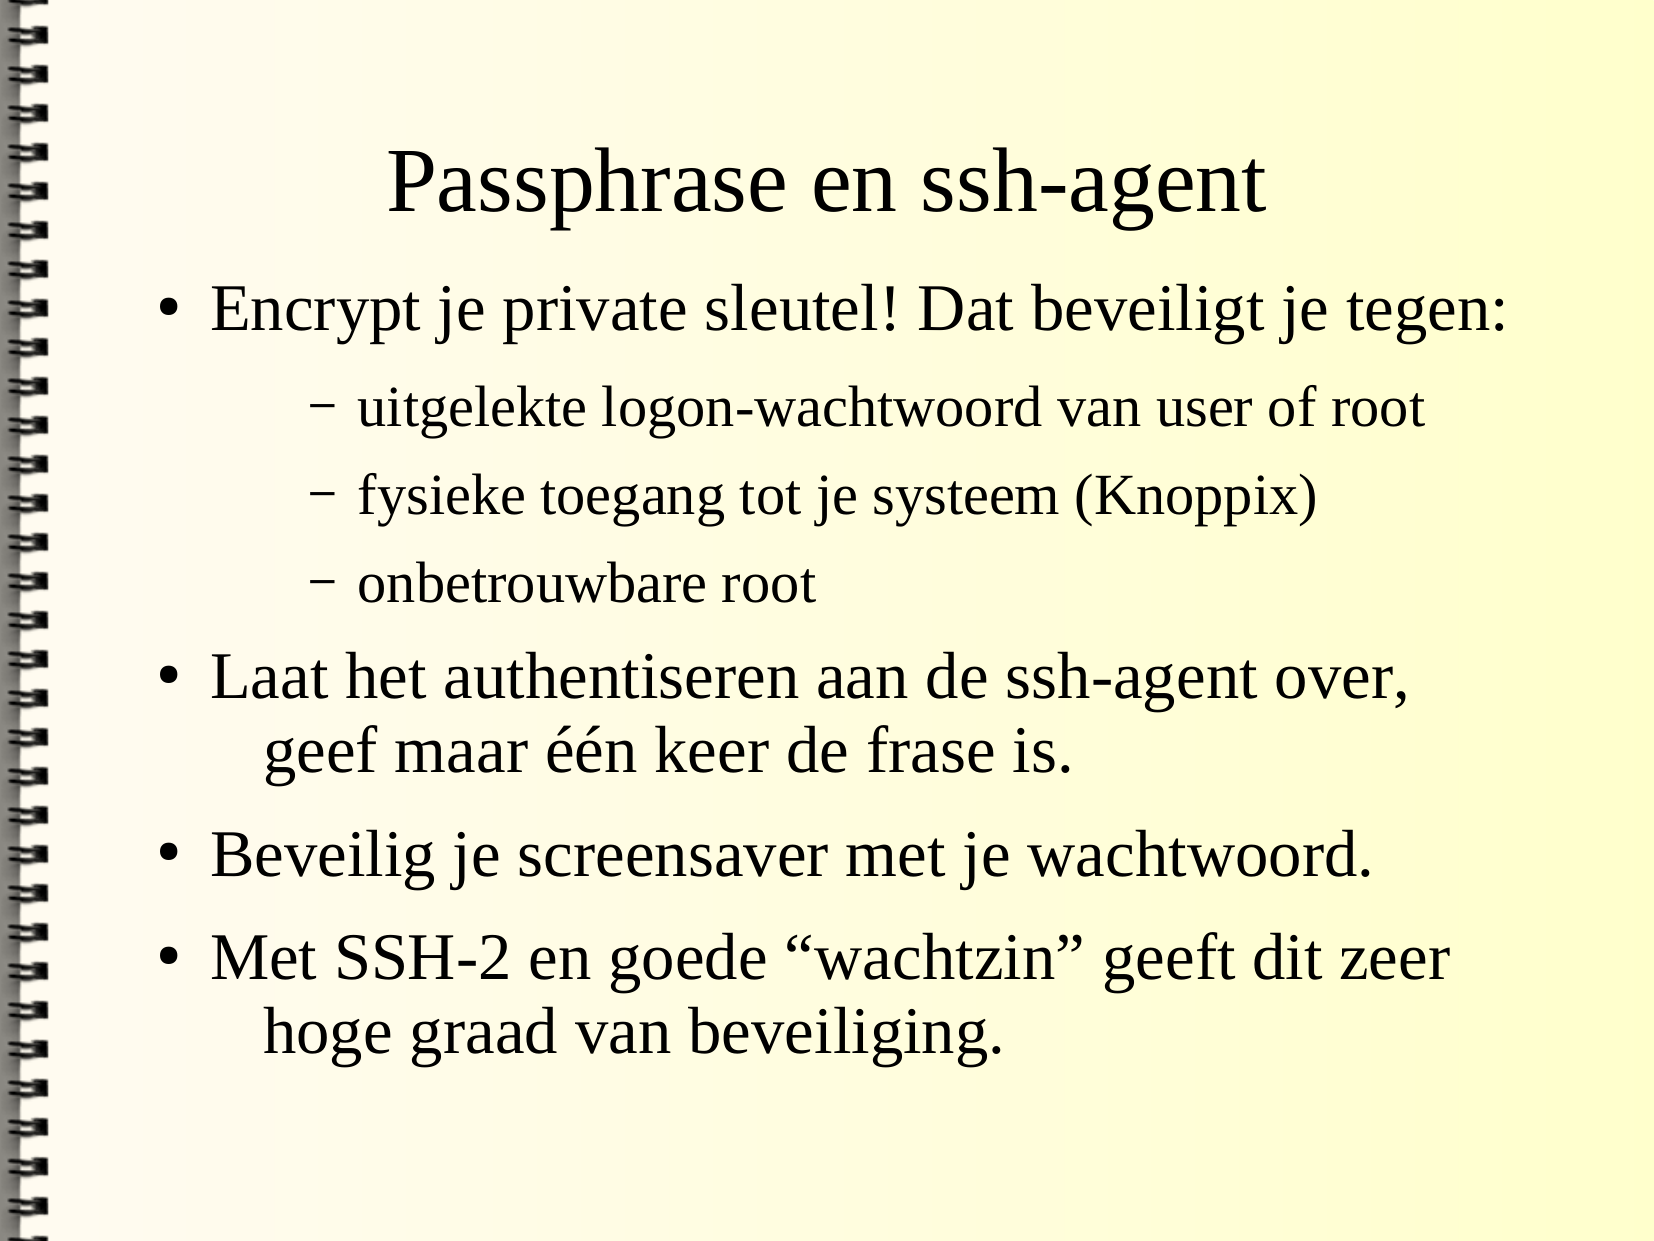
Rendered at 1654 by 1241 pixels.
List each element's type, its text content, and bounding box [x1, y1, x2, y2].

picture [0, 0, 1654, 1241]
list Encrypt je private sleutel! Dat beveiligt je tegen: uitgelekte logon-wachtwoord van user of root fysieke toegang tot je systeem (Knoppix) onbetrouwbare root Laat het authentiseren aan de ssh-agent over, geef maar één keer de frase is. Beveilig je screensaver met je wachtwoord. Met SSH-2 en goede “wachtzin” geeft dit zeer hoge graad van beveiliging. [121, 270, 1534, 1127]
title Passphrase en ssh-agent [121, 69, 1534, 270]
